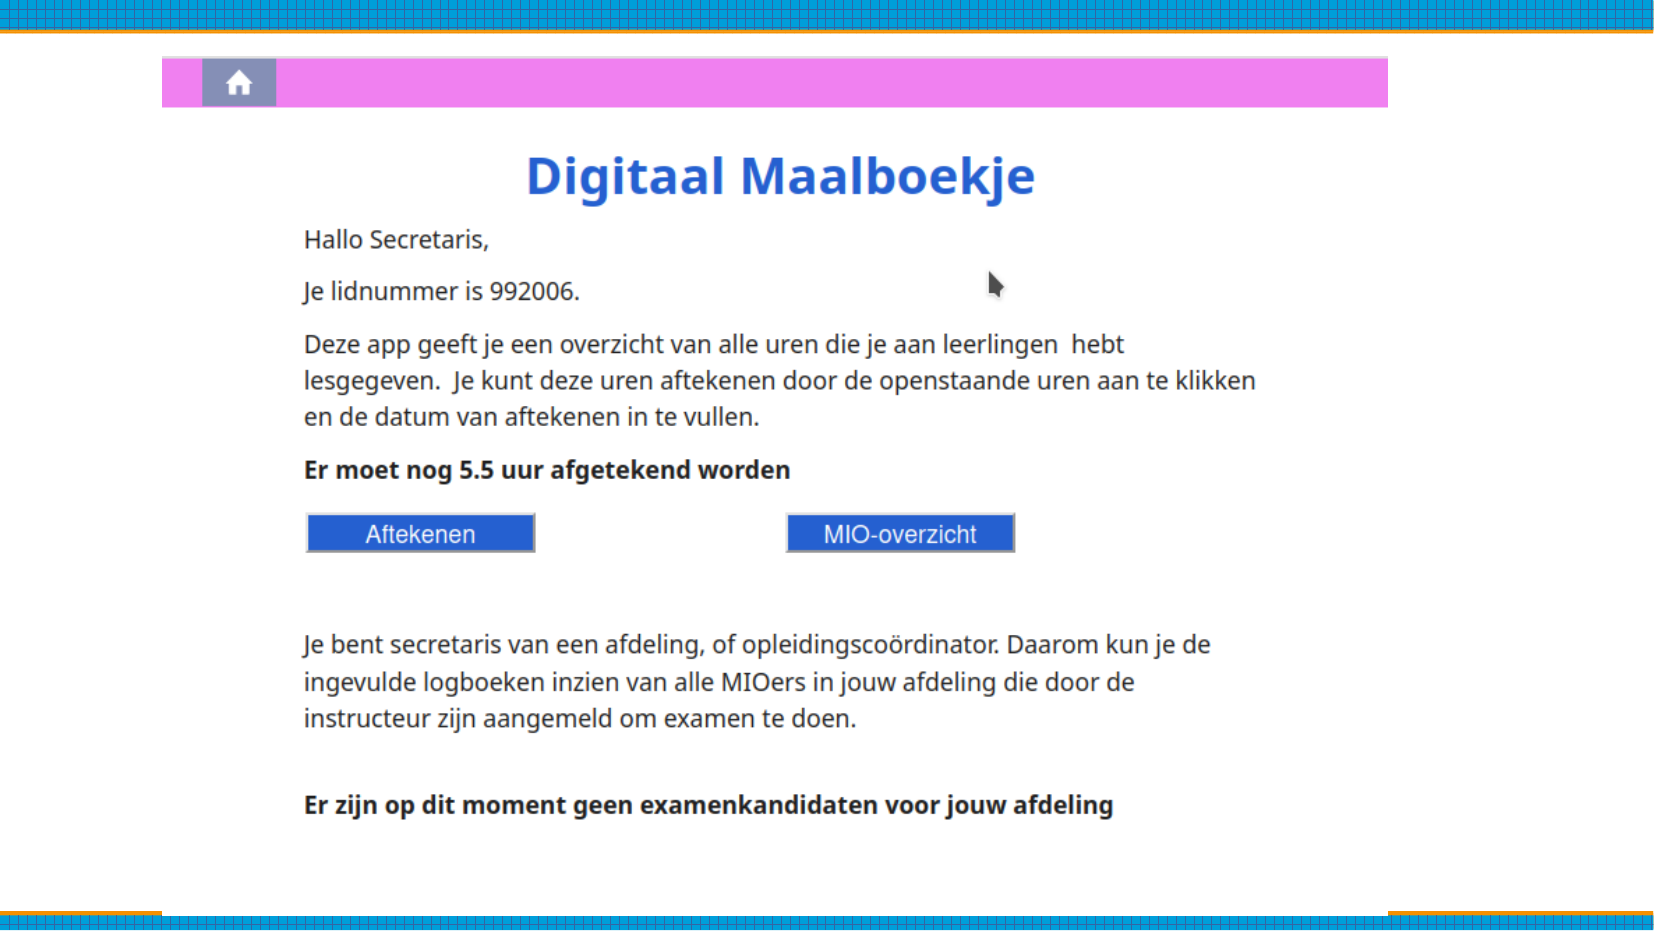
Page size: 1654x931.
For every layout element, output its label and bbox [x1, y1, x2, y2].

picture [162, 56, 1388, 915]
